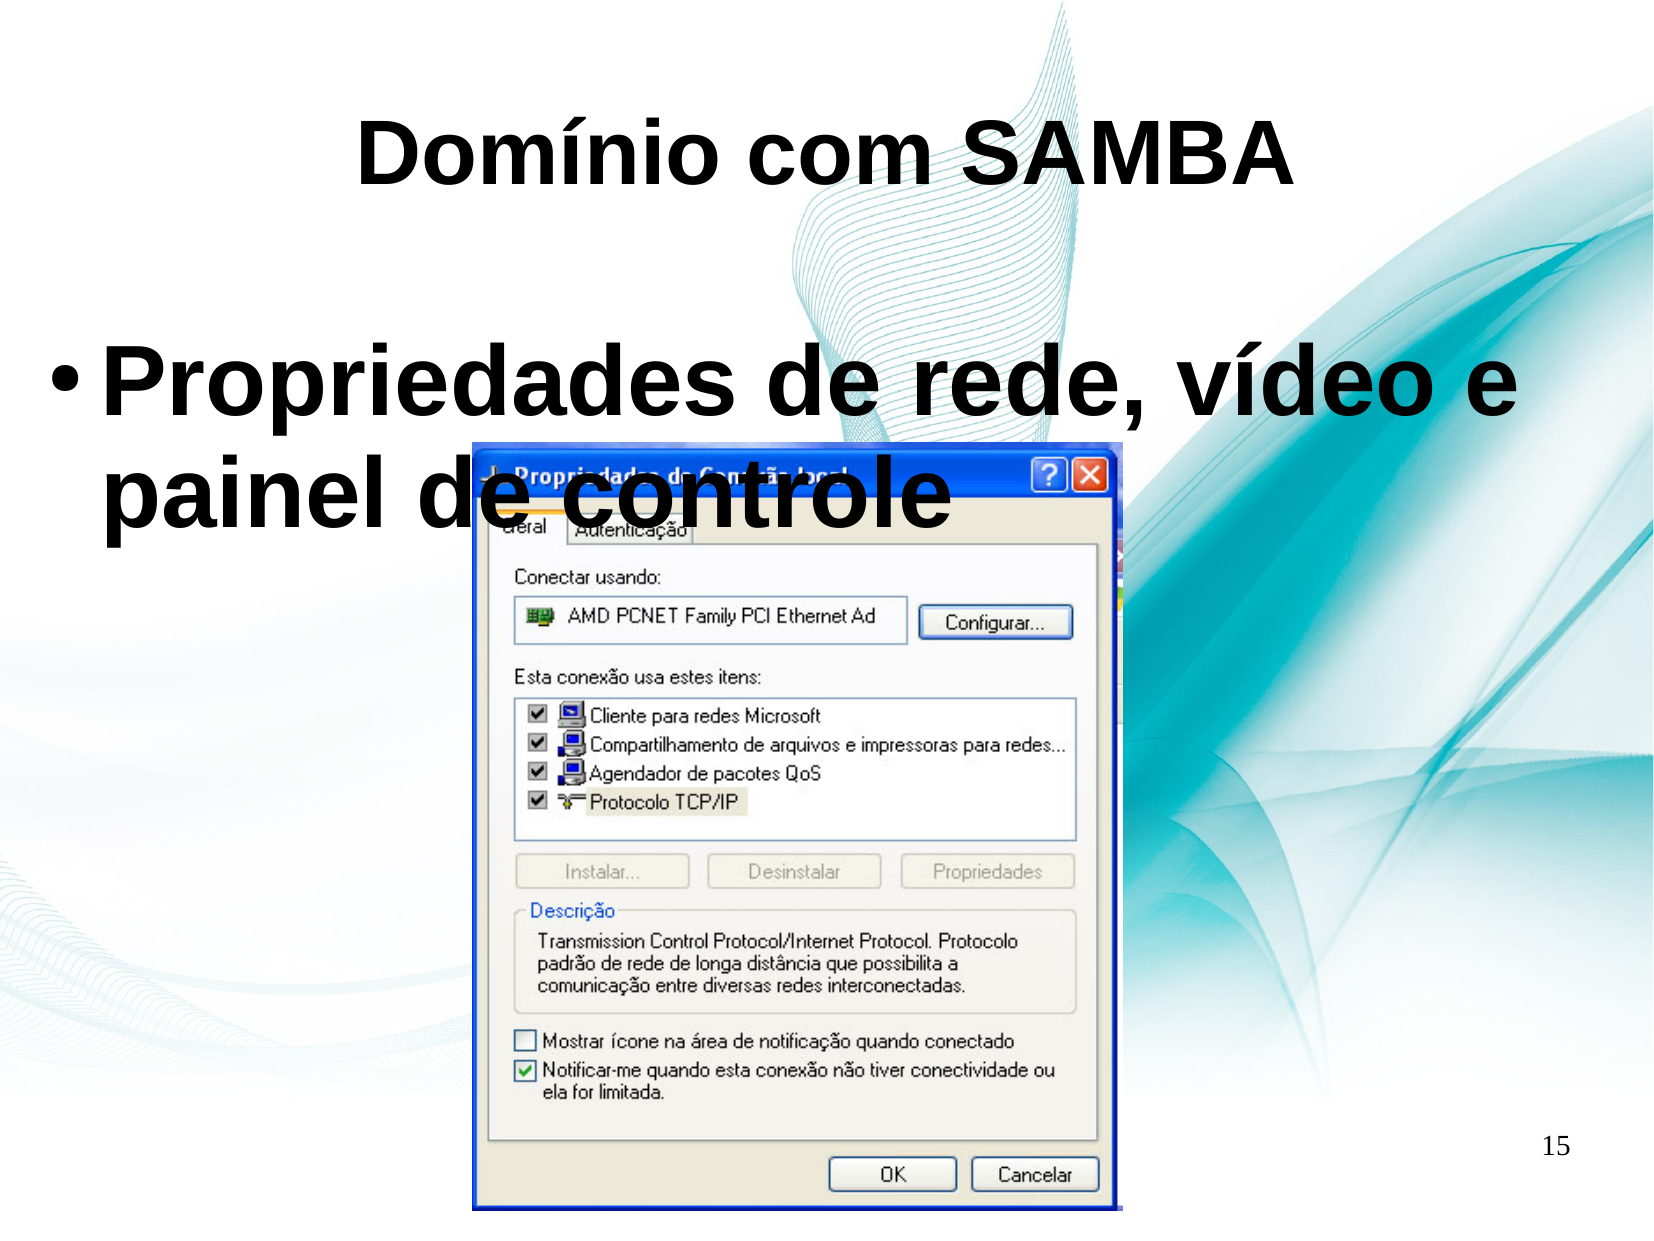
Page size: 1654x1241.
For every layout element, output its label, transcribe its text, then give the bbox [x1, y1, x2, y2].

title Domínio com SAMBA [82, 56, 1571, 250]
list Propriedades de rede, vídeo e painel de controle [29, 324, 1625, 562]
picture [0, 0, 1654, 1211]
